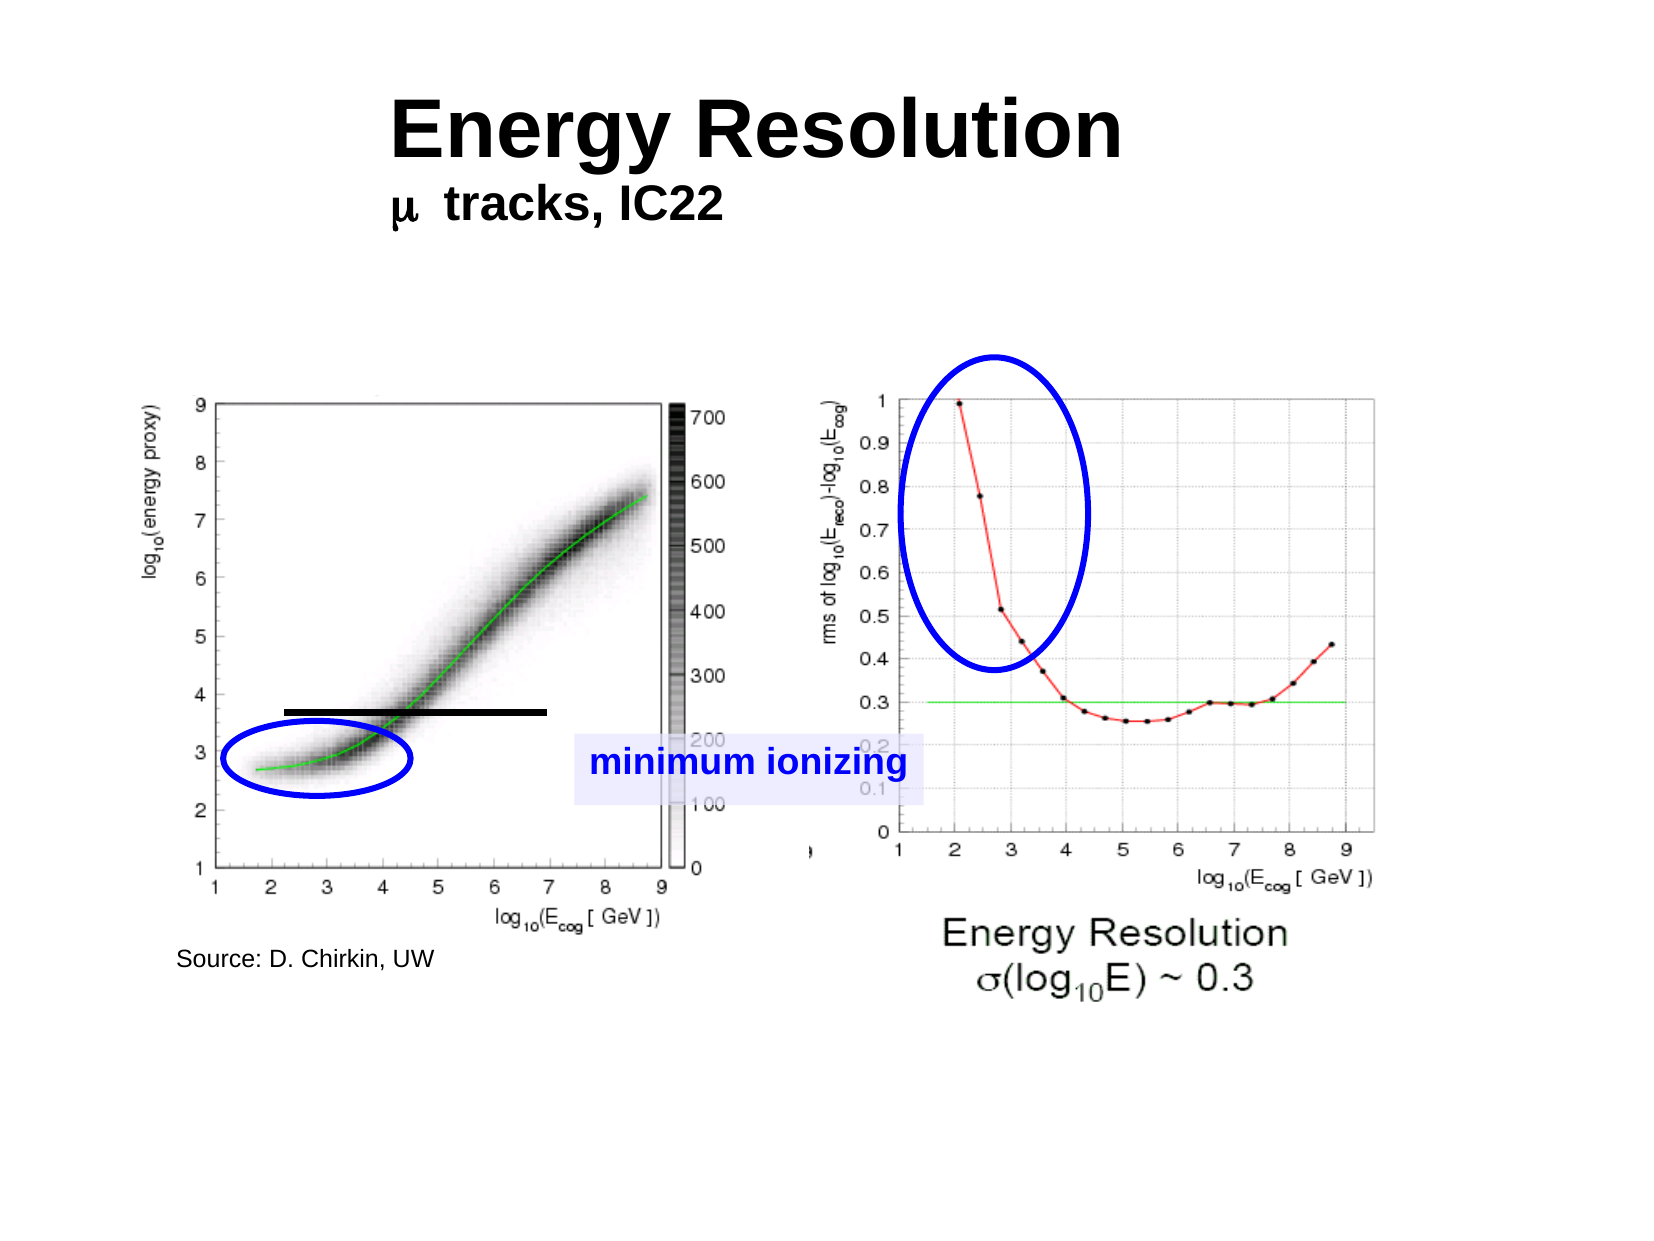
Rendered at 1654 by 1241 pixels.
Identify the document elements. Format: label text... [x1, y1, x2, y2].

picture [134, 395, 728, 938]
picture [771, 337, 1427, 1051]
text_box minimum ionizing [574, 733, 924, 806]
text_box Energy Resolution m tracks, IC22 [375, 75, 1164, 292]
text_box Source: D. Chirkin, UW [161, 937, 451, 990]
